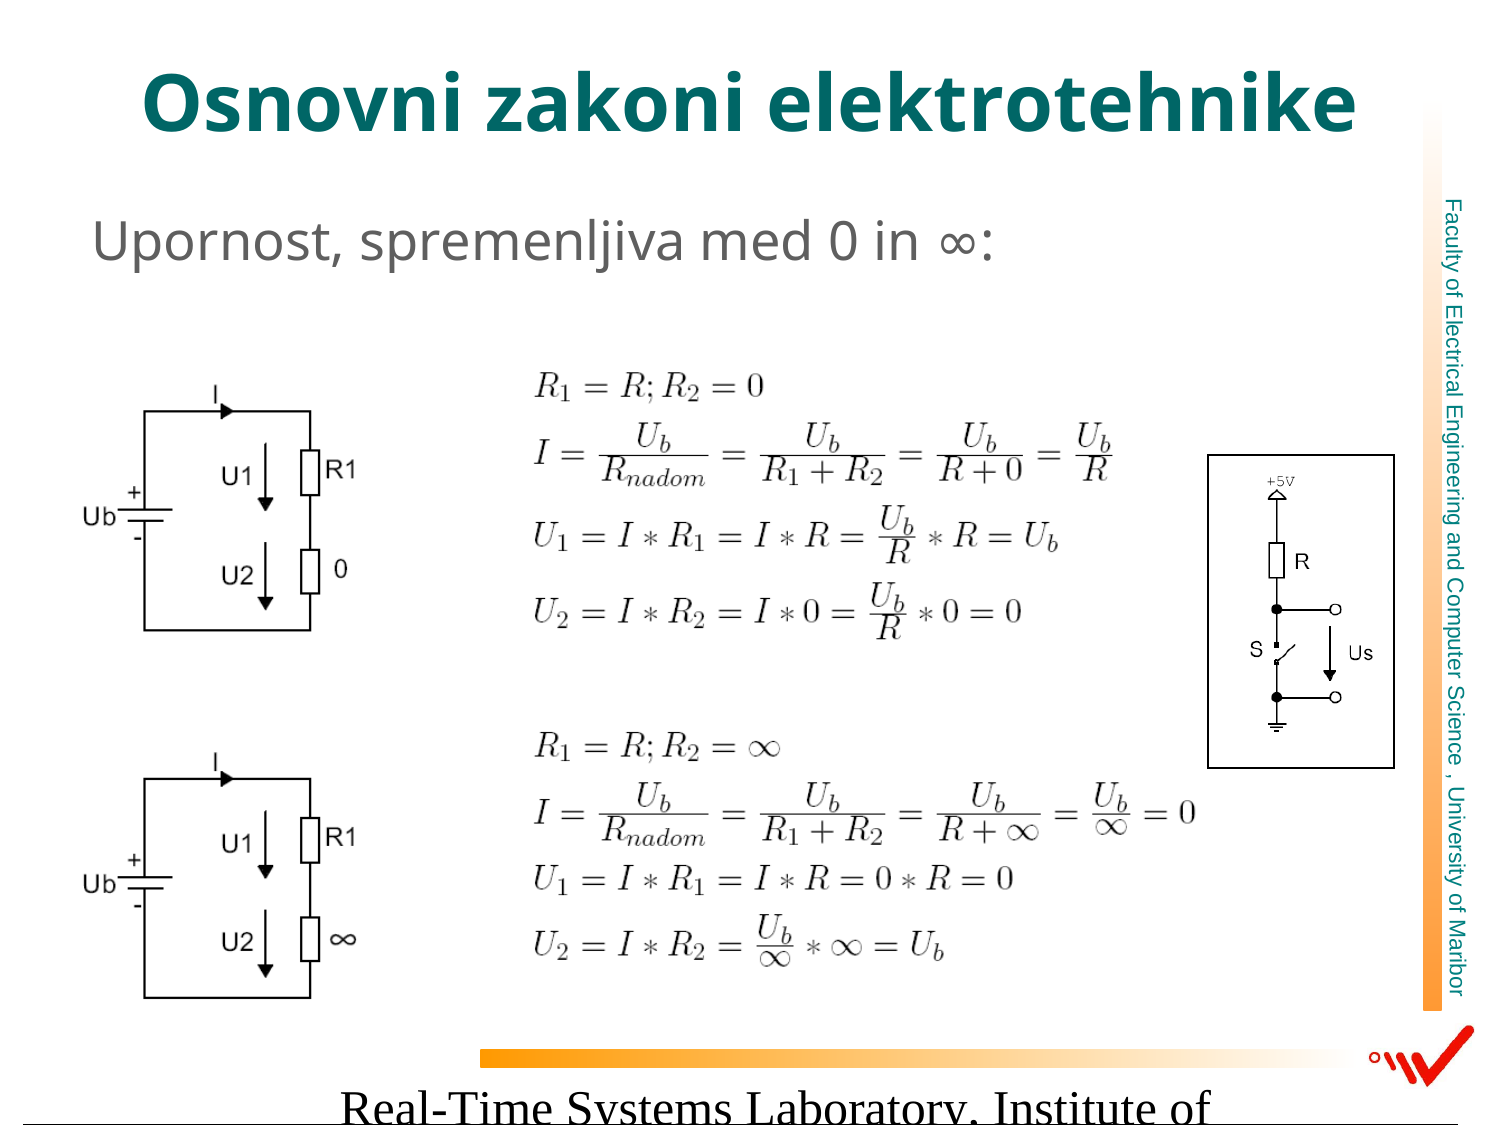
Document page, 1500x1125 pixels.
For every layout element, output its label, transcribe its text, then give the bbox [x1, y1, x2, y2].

title Osnovni zakoni elektrotehnike [75, 45, 1426, 233]
picture [1241, 466, 1378, 745]
picture [64, 360, 1201, 1007]
list Upornost, spremenljiva med 0 in ∞: [76, 198, 1360, 293]
